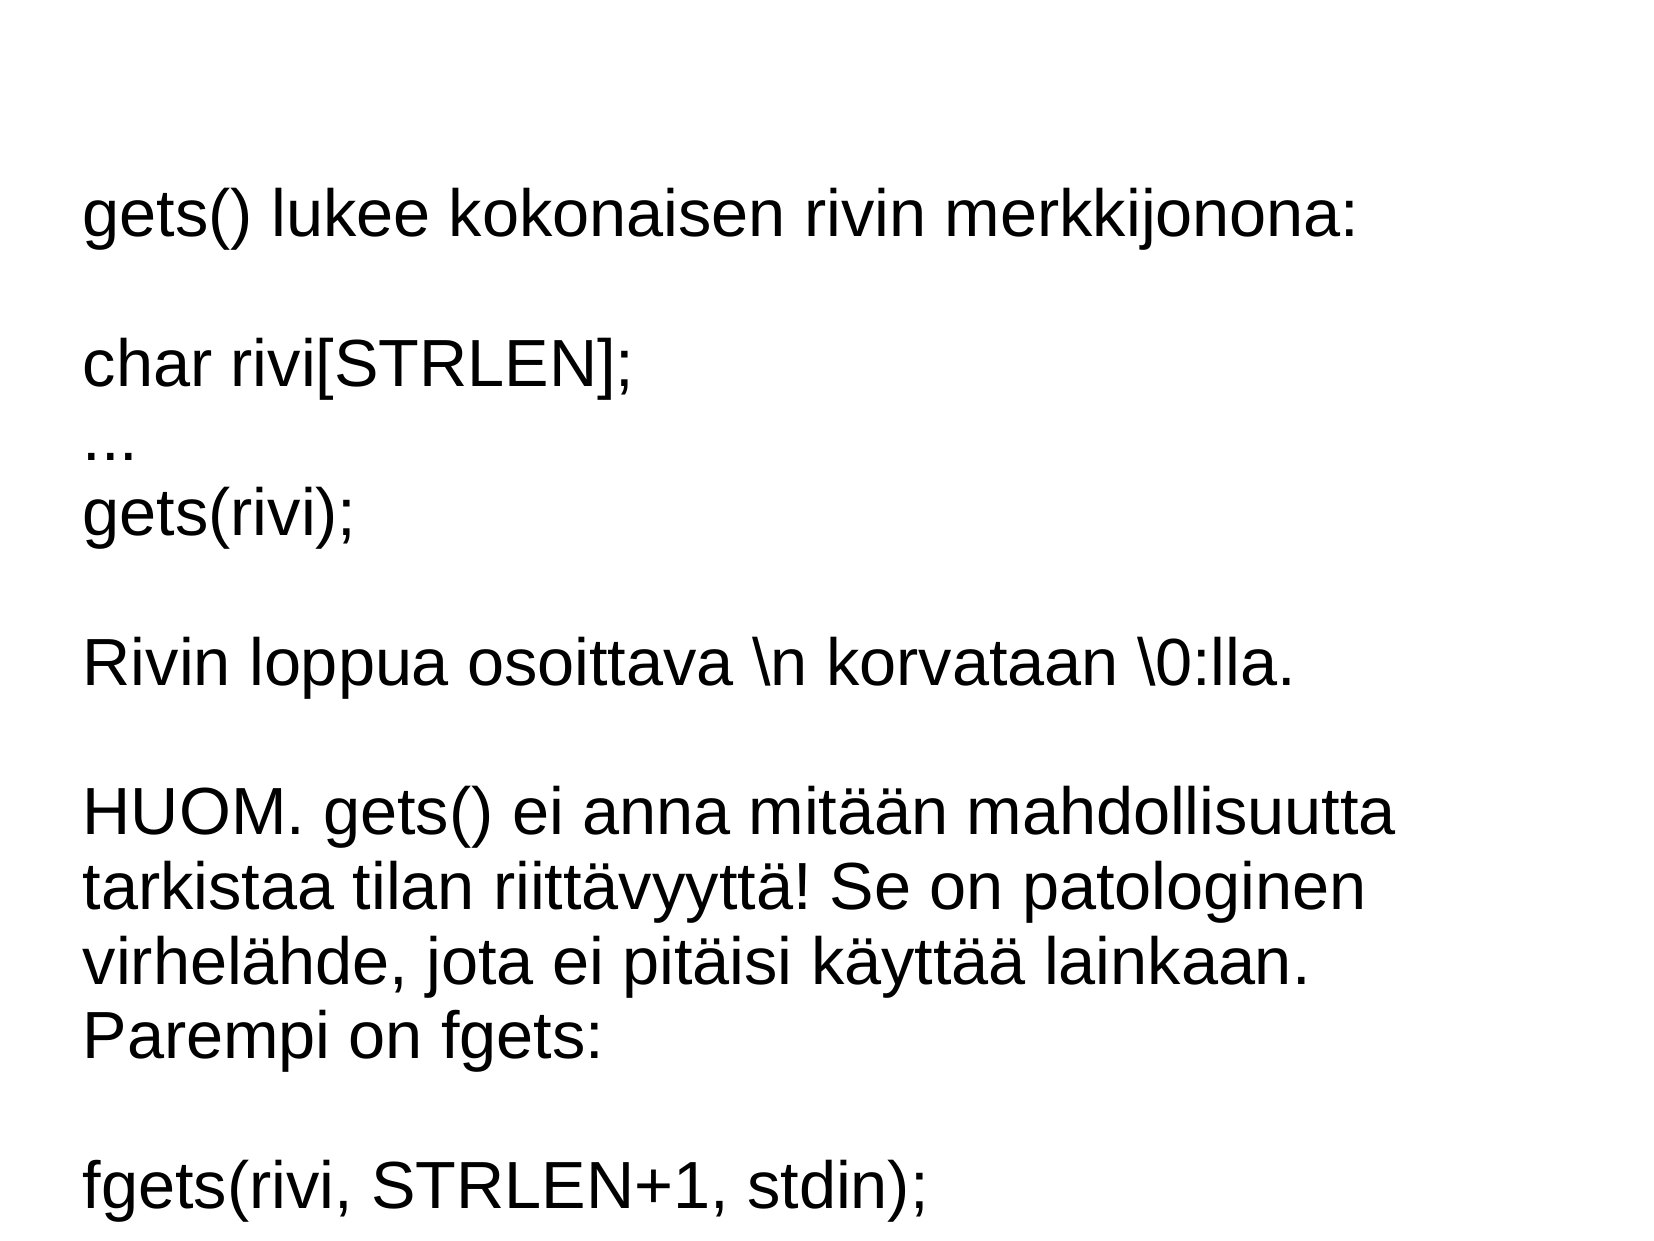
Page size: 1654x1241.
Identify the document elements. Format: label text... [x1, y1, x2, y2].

text_box gets() lukee kokonaisen rivin merkkijonona: char rivi[STRLEN]; ... gets(rivi); Rivin loppua osoittava \n korvataan \0:lla. HUOM. gets() ei anna mitään mahdollisuutta tarkistaa tilan riittävyyttä! Se on patologinen virhelähde, jota ei pitäisi käyttää lainkaan. Parempi on fgets: fgets(rivi, STRLEN+1, stdin); [82, 176, 1571, 1223]
